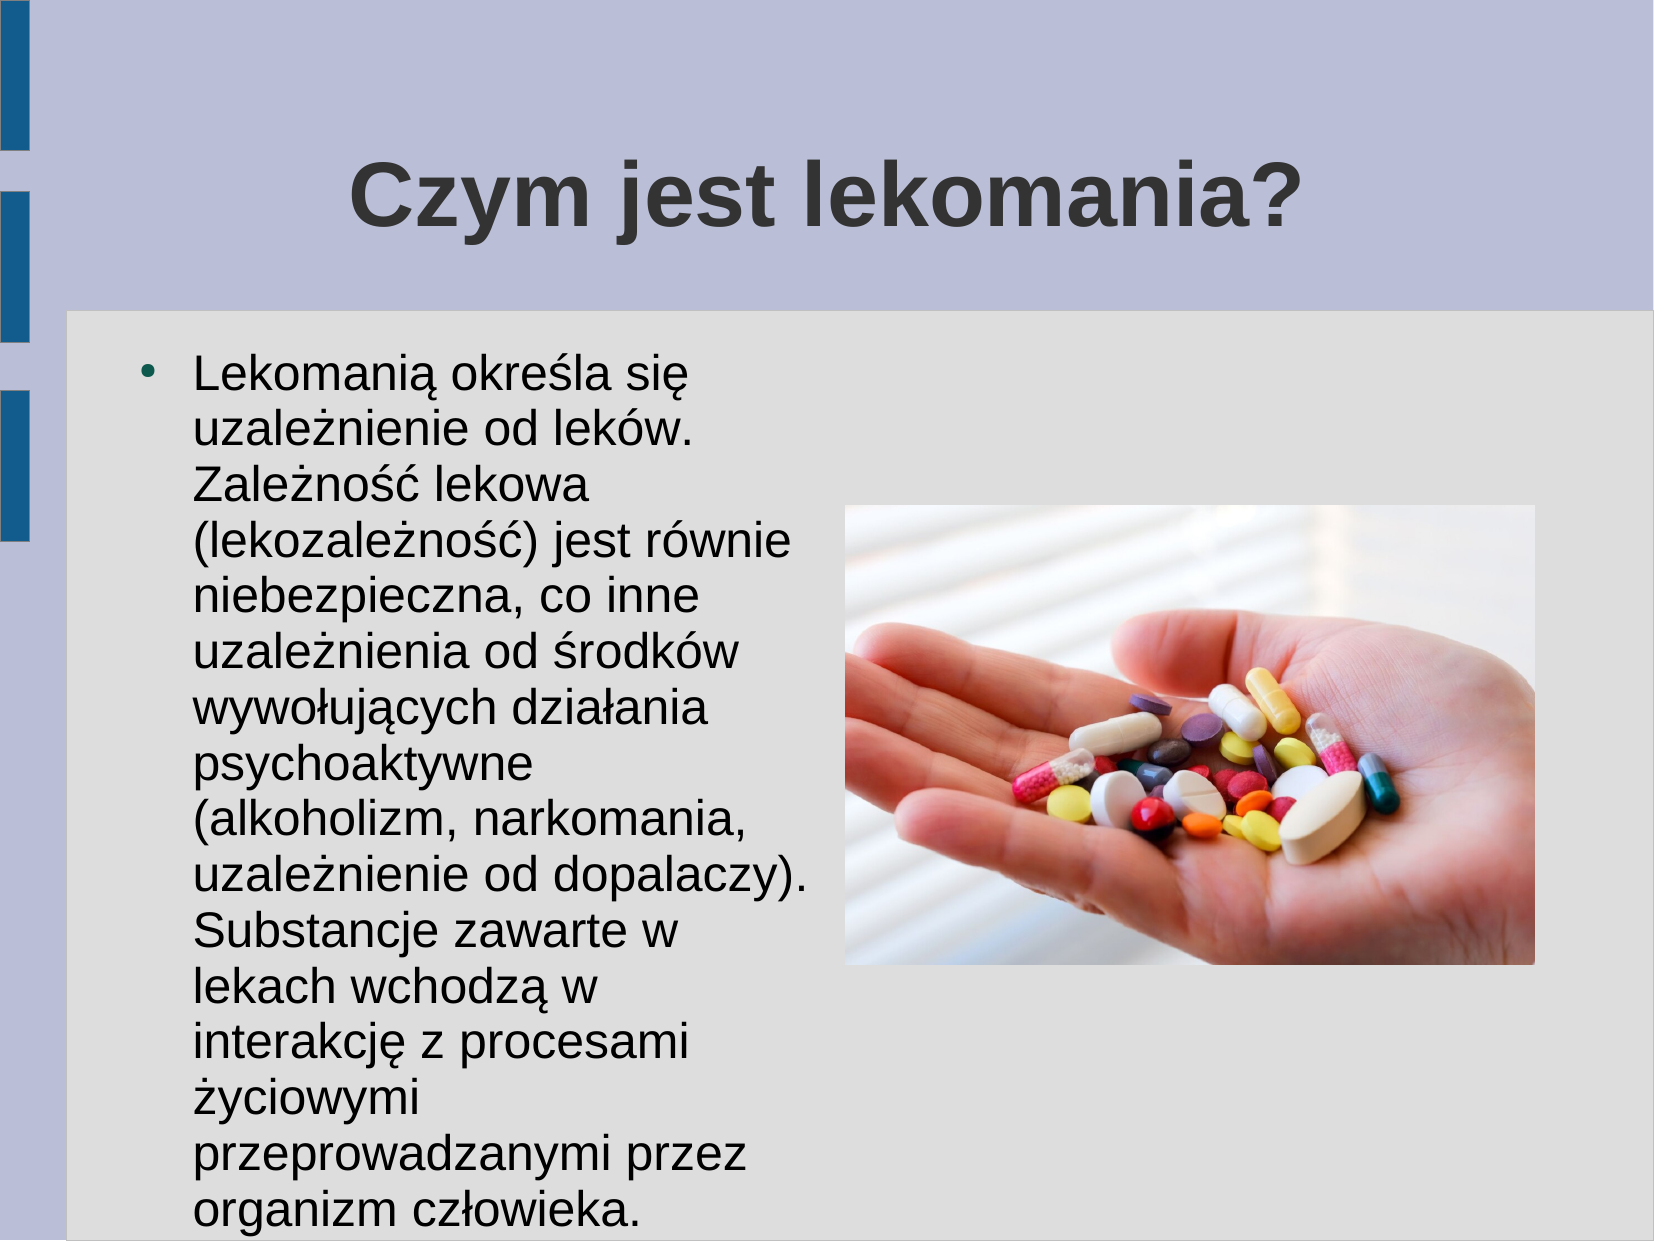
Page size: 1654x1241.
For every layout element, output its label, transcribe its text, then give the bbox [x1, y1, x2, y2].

picture [845, 505, 1535, 965]
title Czym jest lekomania? [121, 91, 1534, 299]
list Lekomanią określa się uzależnienie od leków. Zależność lekowa (lekozależność) jest równie niebezpieczna, co inne uzależnienia od środków wywołujących działania psychoaktywne (alkoholizm, narkomania, uzależnienie od dopalaczy). Substancje zawarte w lekach wchodzą w interakcję z procesami życiowymi przeprowadzanymi przez organizm człowieka. [121, 344, 811, 1237]
